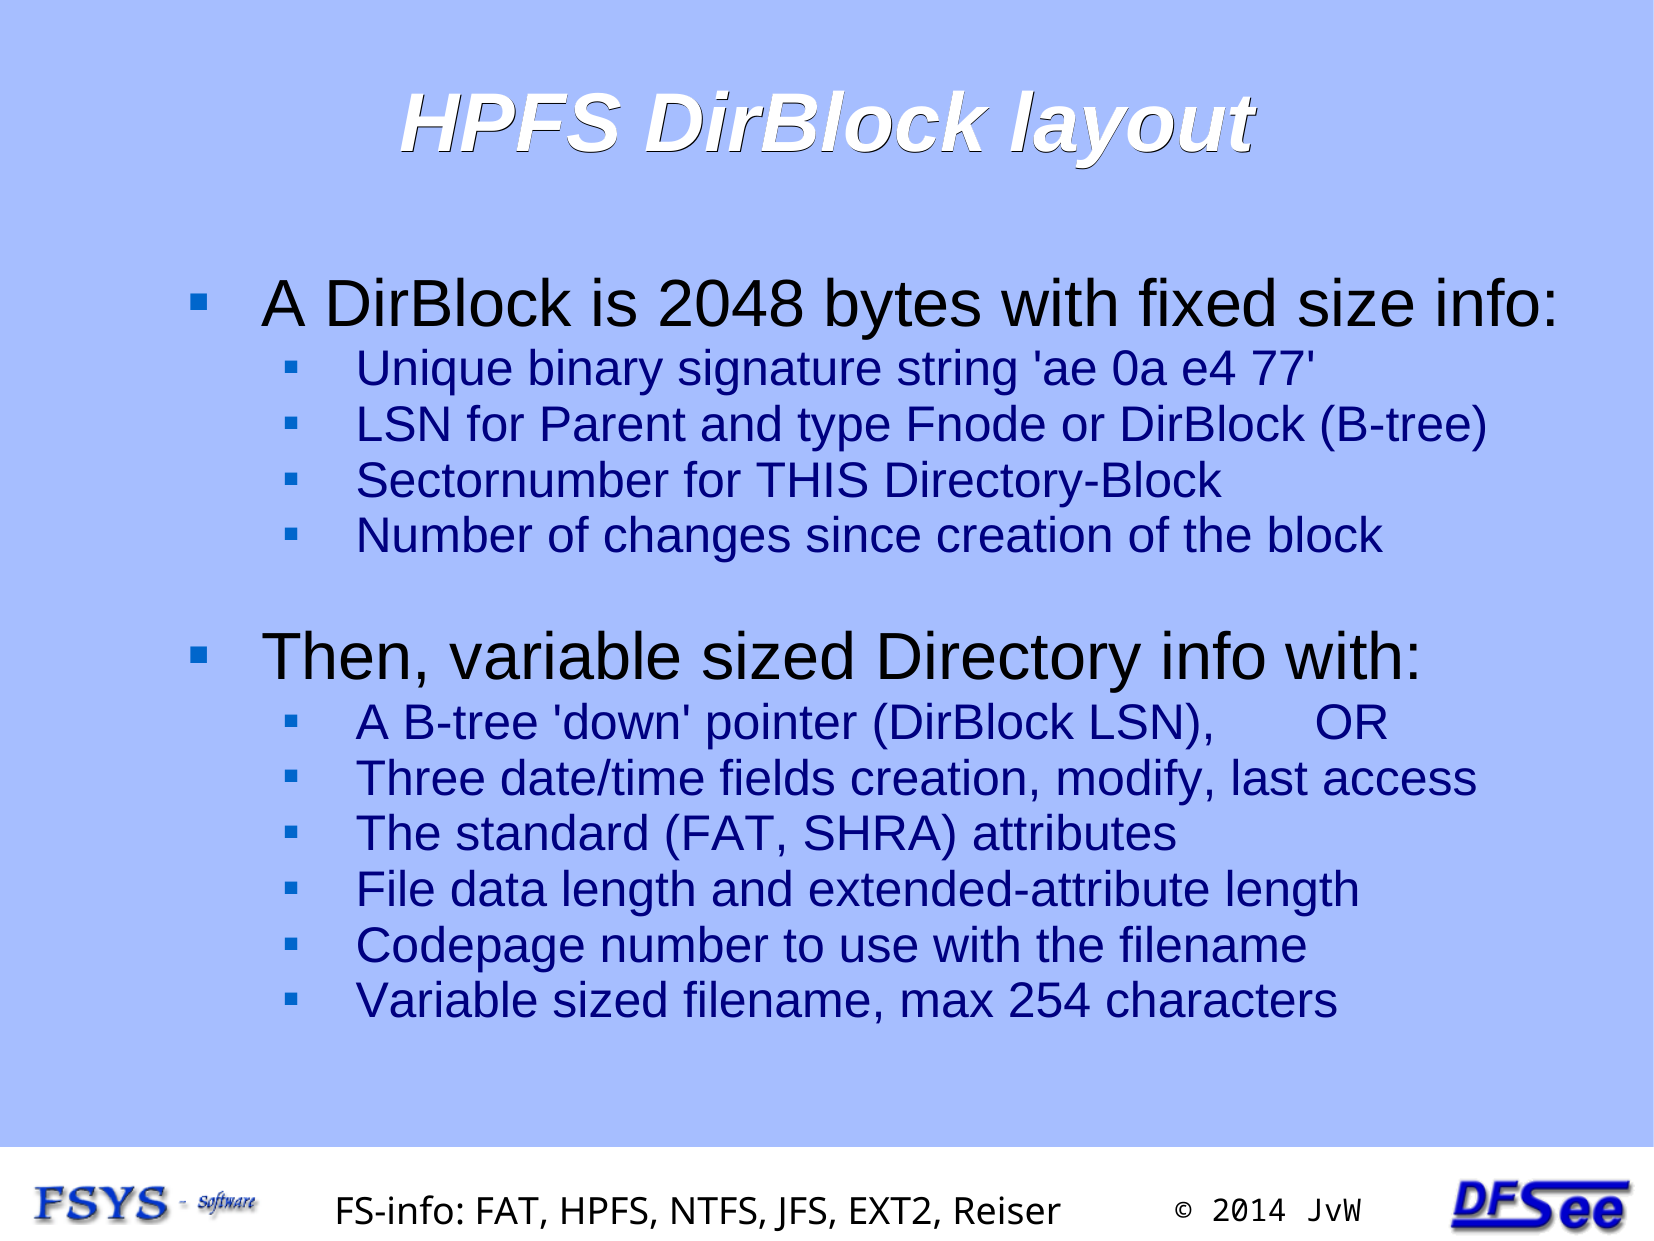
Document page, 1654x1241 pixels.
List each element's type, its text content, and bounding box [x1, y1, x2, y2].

picture [1446, 1177, 1635, 1241]
list A DirBlock is 2048 bytes with fixed size info: Unique binary signature string 'ae 0a e4 77' LSN for Parent and type Fnode or DirBlock (B-tree) Sectornumber for THIS Directory-Block Number of changes since creation of the block Then, variable sized Directory info with: A B-tree 'down' pointer (DirBlock LSN), OR Three date/time fields creation, modify, last access The standard (FAT, SHRA) attributes File data length and extended-attribute length Codepage number to use with the filename Variable sized filename, max 254 characters [178, 265, 1570, 1147]
title HPFS DirBlock layout [121, 19, 1534, 227]
picture [29, 1181, 265, 1225]
